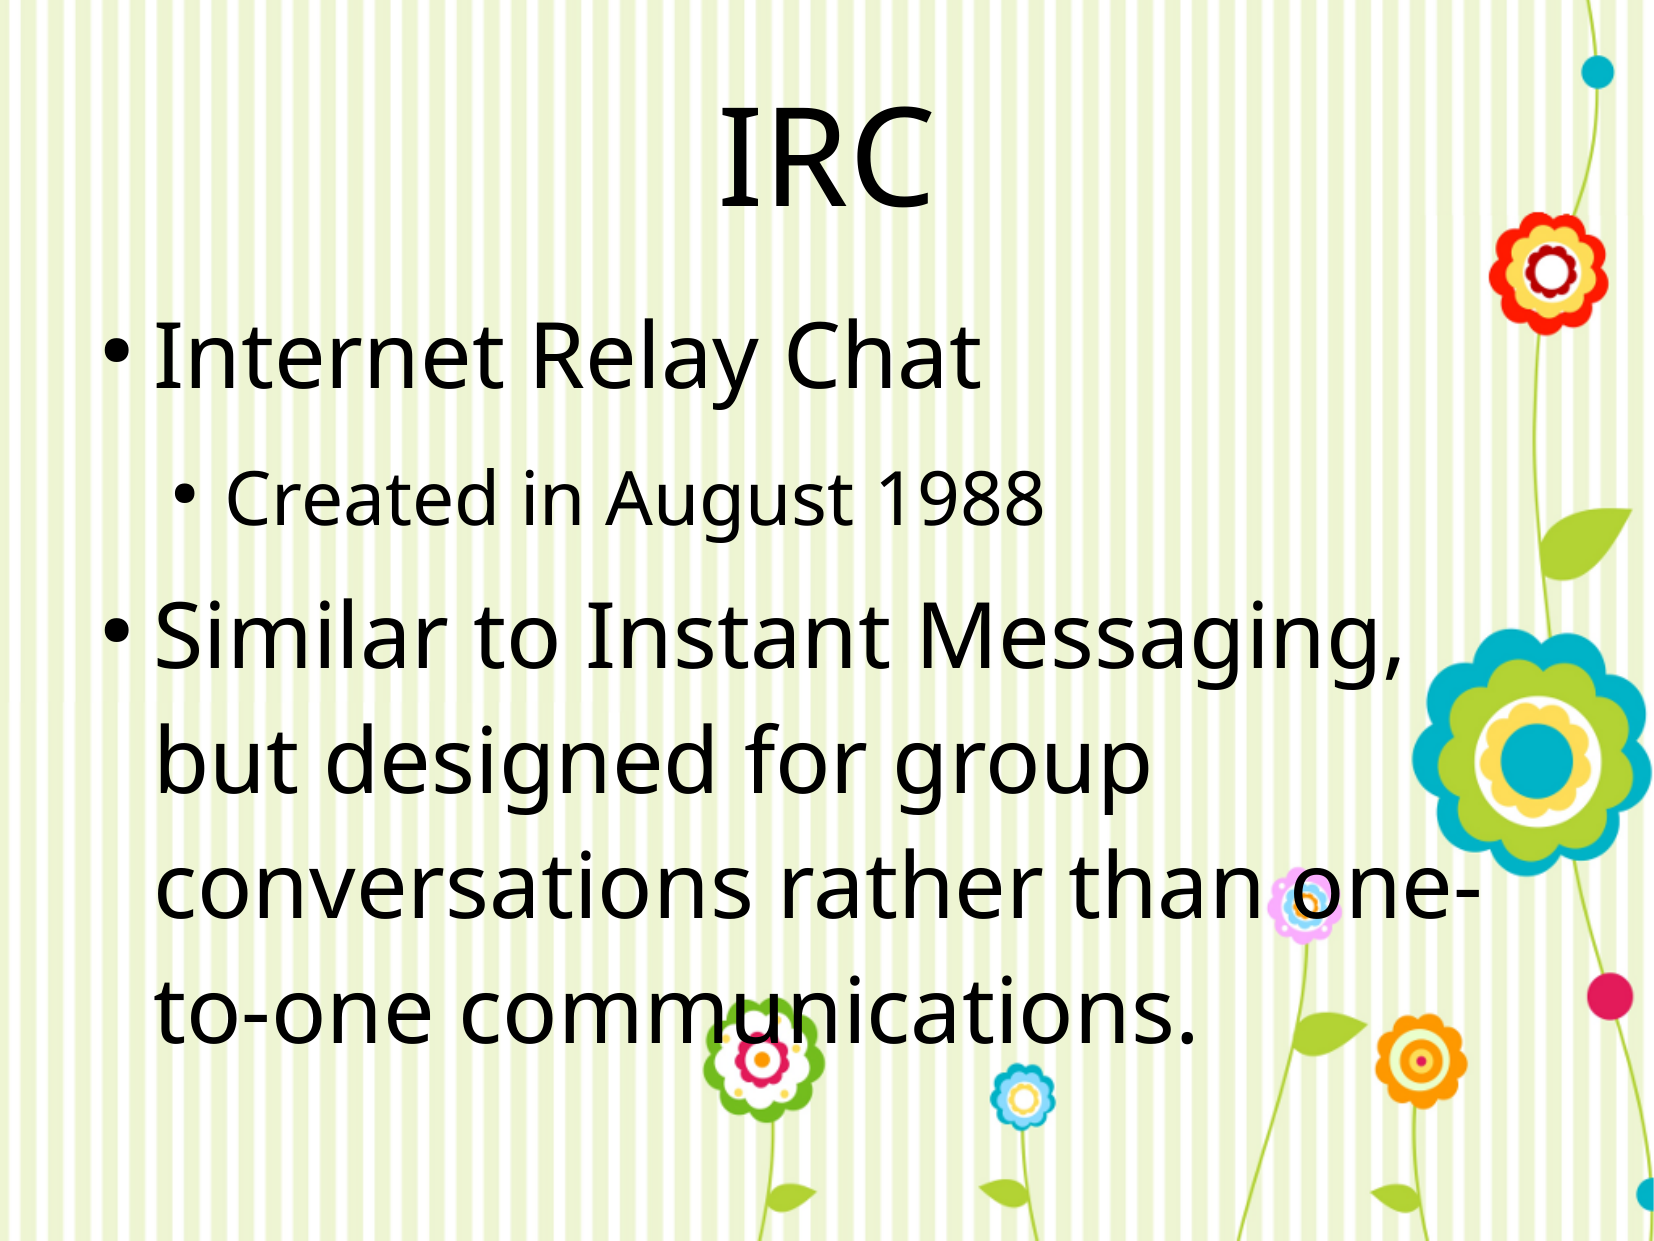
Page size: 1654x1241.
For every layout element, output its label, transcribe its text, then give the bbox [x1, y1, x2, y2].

picture [0, 0, 1654, 1241]
title IRC [82, 49, 1571, 257]
list Internet Relay Chat Created in August 1988 Similar to Instant Messaging, but designed for group conversations rather than one-to-one communications. [82, 290, 1571, 1201]
